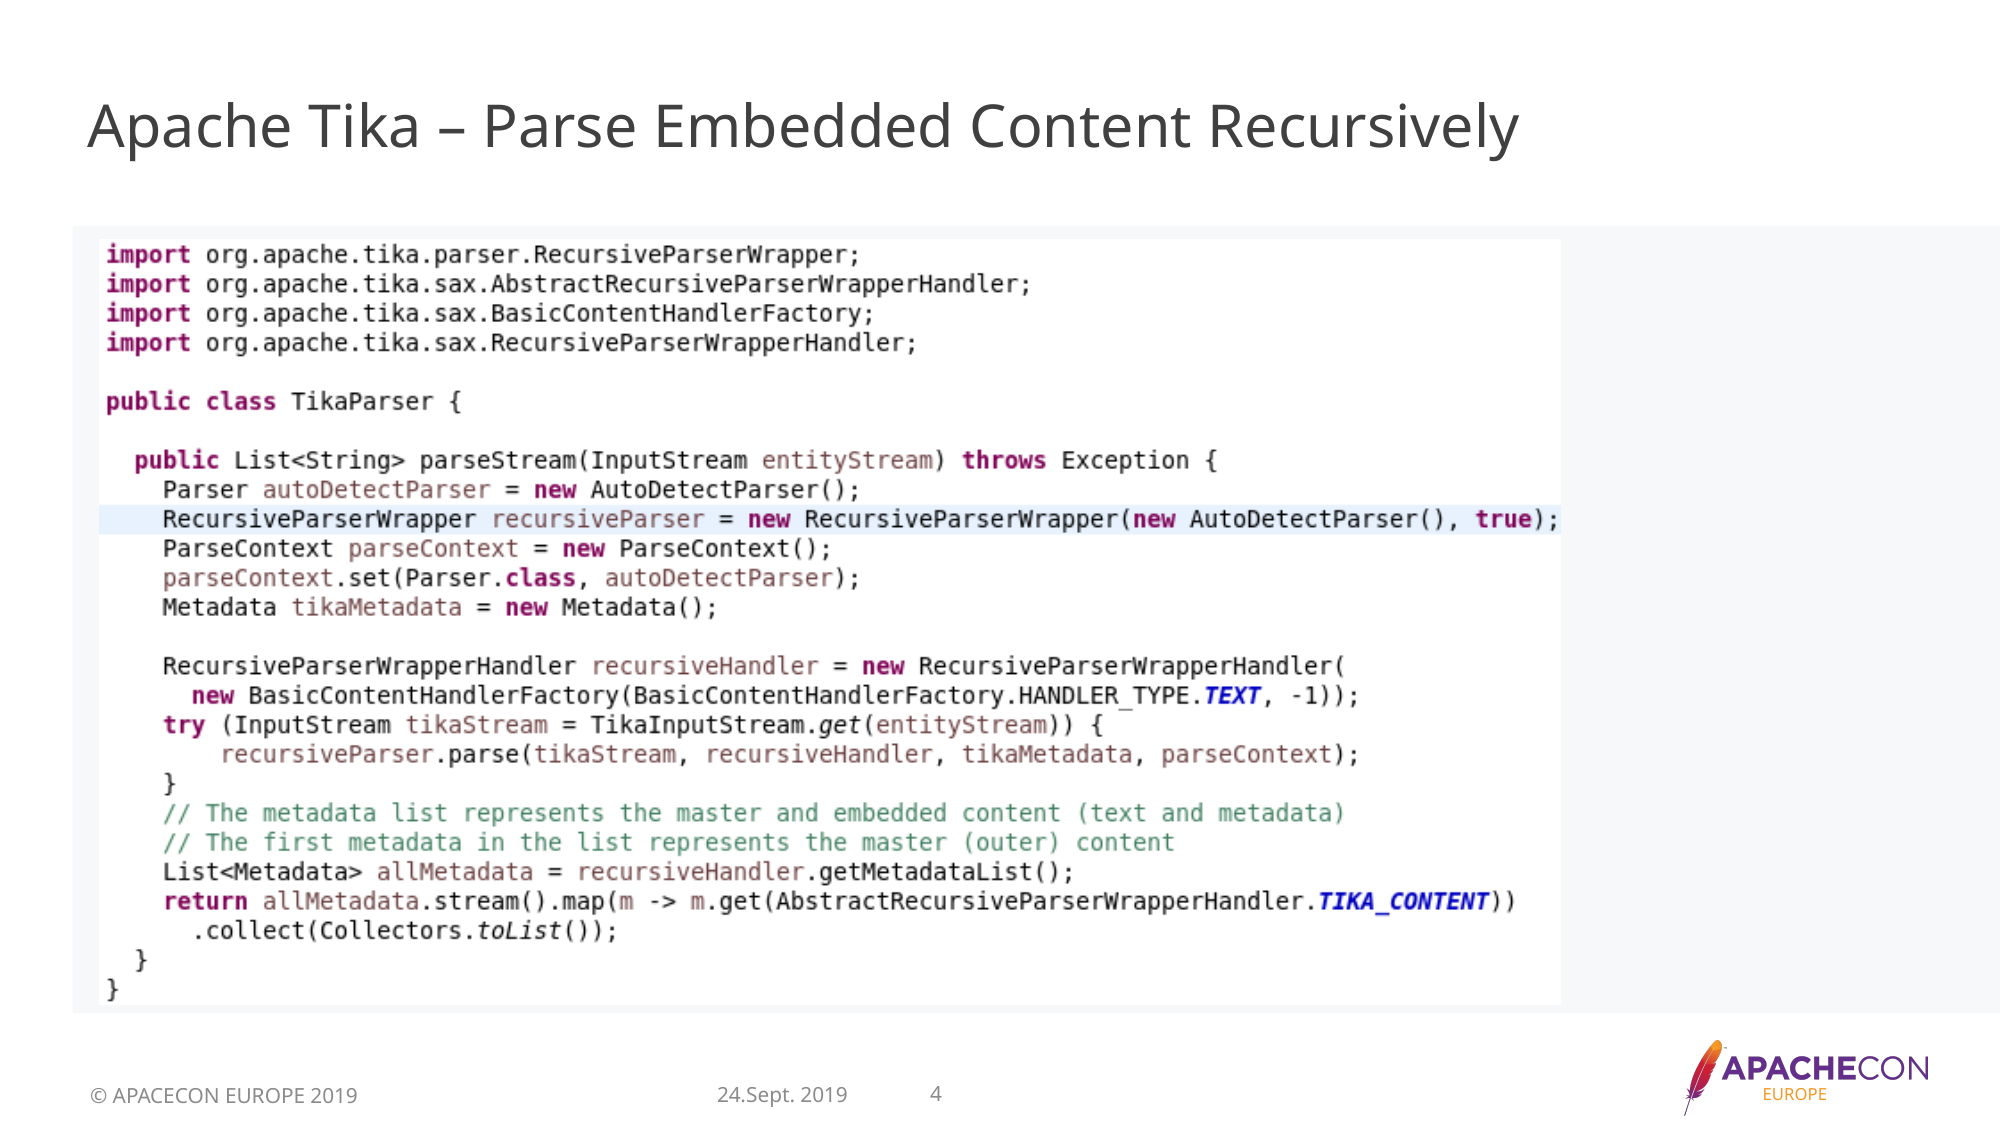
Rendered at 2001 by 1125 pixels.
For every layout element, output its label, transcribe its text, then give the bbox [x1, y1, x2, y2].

footer © APACECON EUROPE 2019 [74, 1065, 686, 1125]
slide_number 24.Sept. 2019 [693, 1065, 871, 1124]
title Apache Tika – Parse Embedded Content Recursively [72, 80, 1928, 167]
picture [1684, 1040, 1928, 1116]
slide_number <number> [878, 1065, 957, 1124]
picture [99, 239, 1561, 1006]
